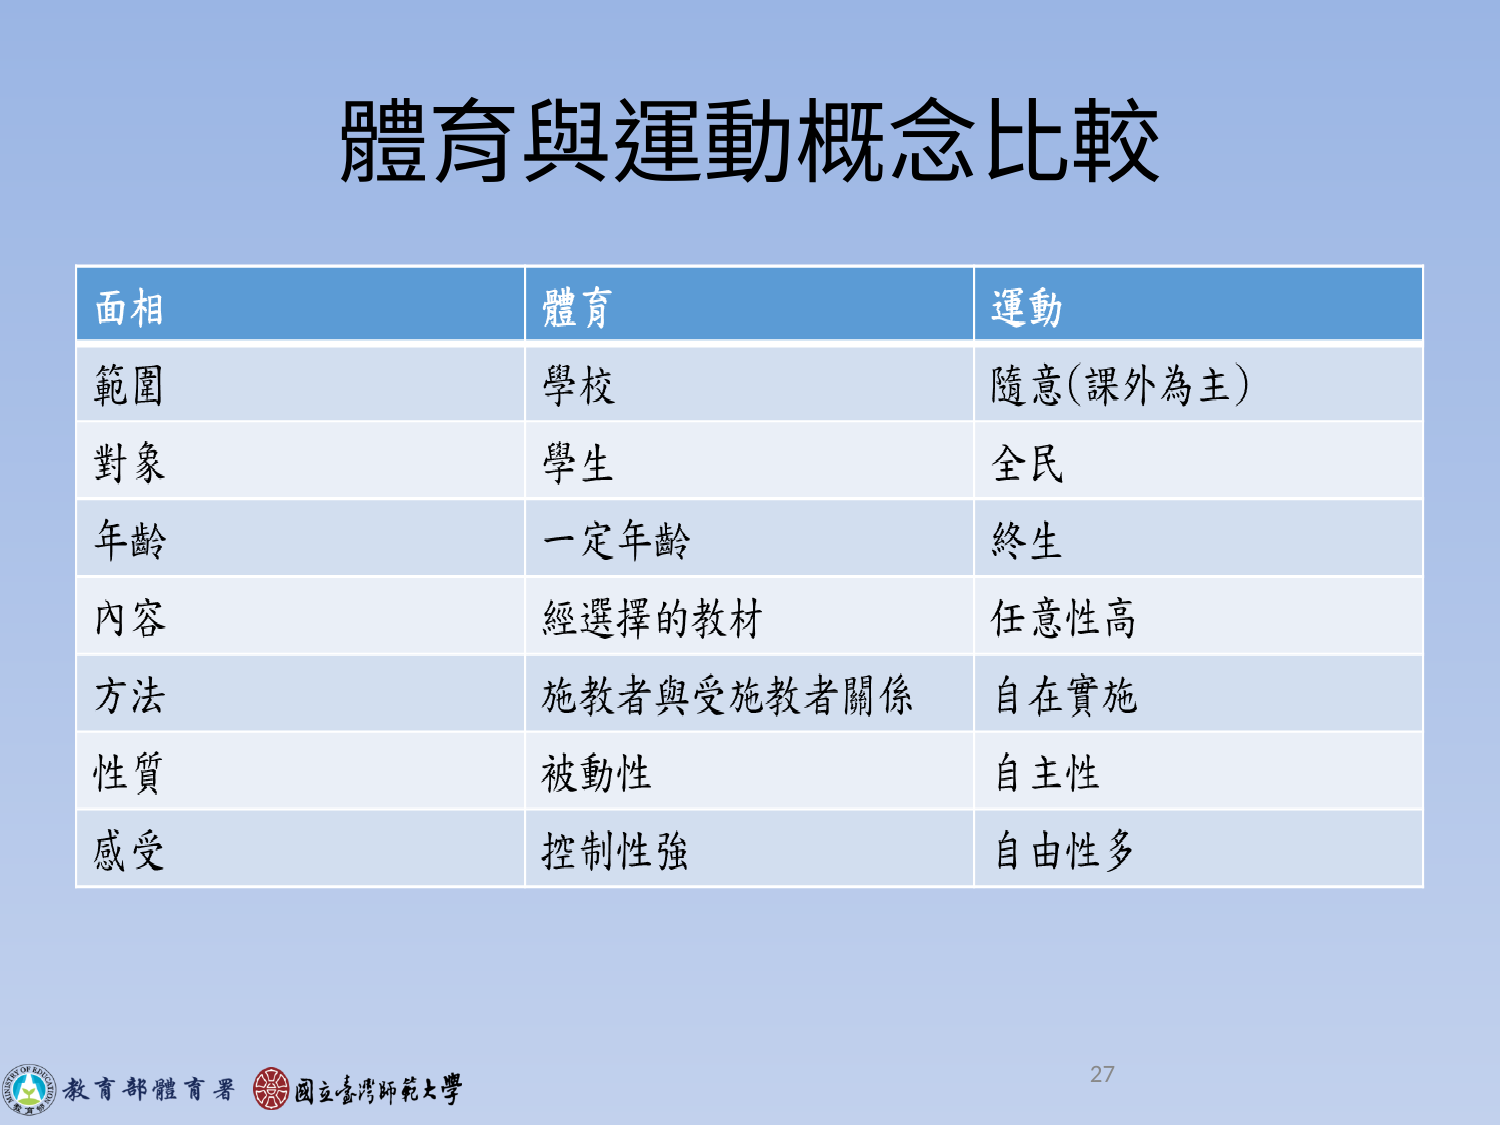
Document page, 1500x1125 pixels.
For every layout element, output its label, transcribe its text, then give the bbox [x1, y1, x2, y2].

text_box [1074, 1042, 1426, 1103]
title 體育與運動概念比較 [75, 45, 1426, 233]
picture [75, 262, 1426, 906]
